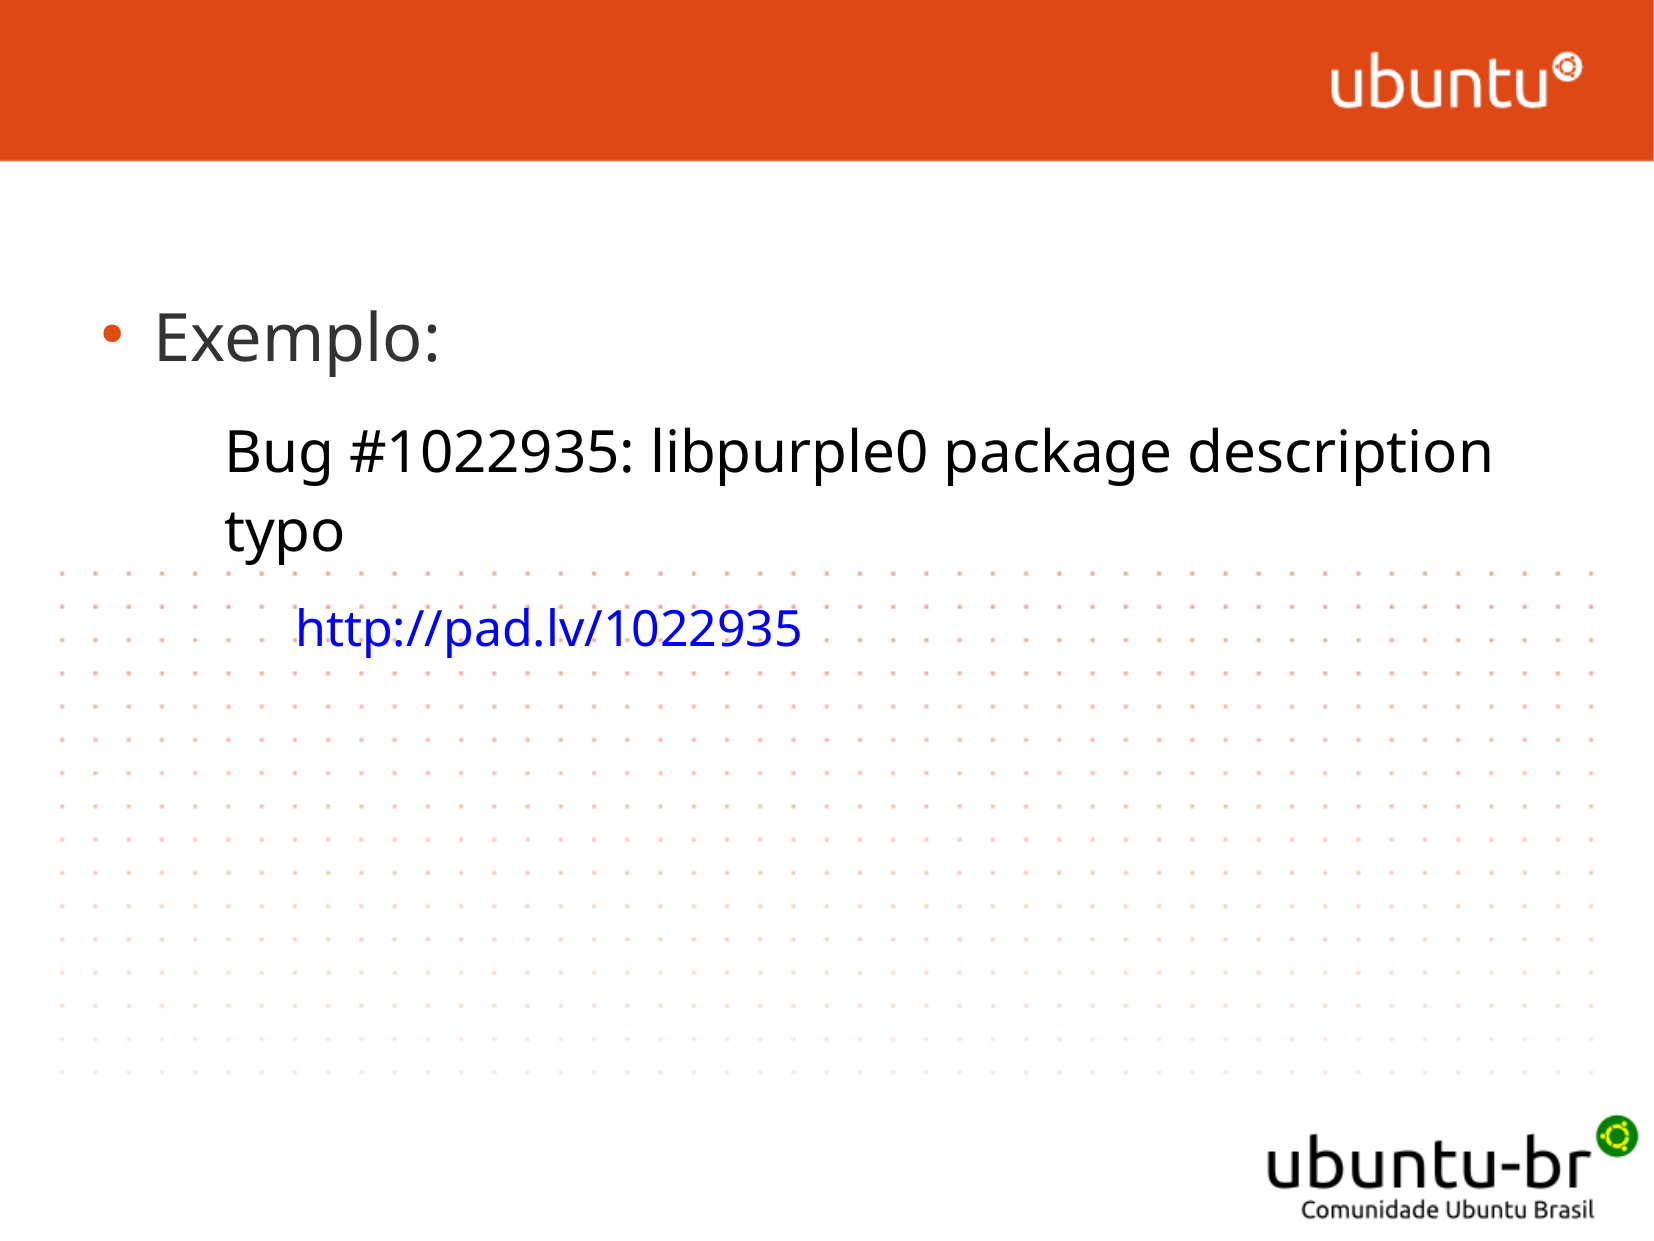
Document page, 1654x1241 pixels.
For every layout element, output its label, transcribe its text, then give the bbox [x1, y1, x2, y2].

list Exemplo: Bug #1022935: libpurple0 package description typo http://pad.lv/1022935 [82, 290, 1538, 1010]
picture [0, 0, 1654, 1241]
